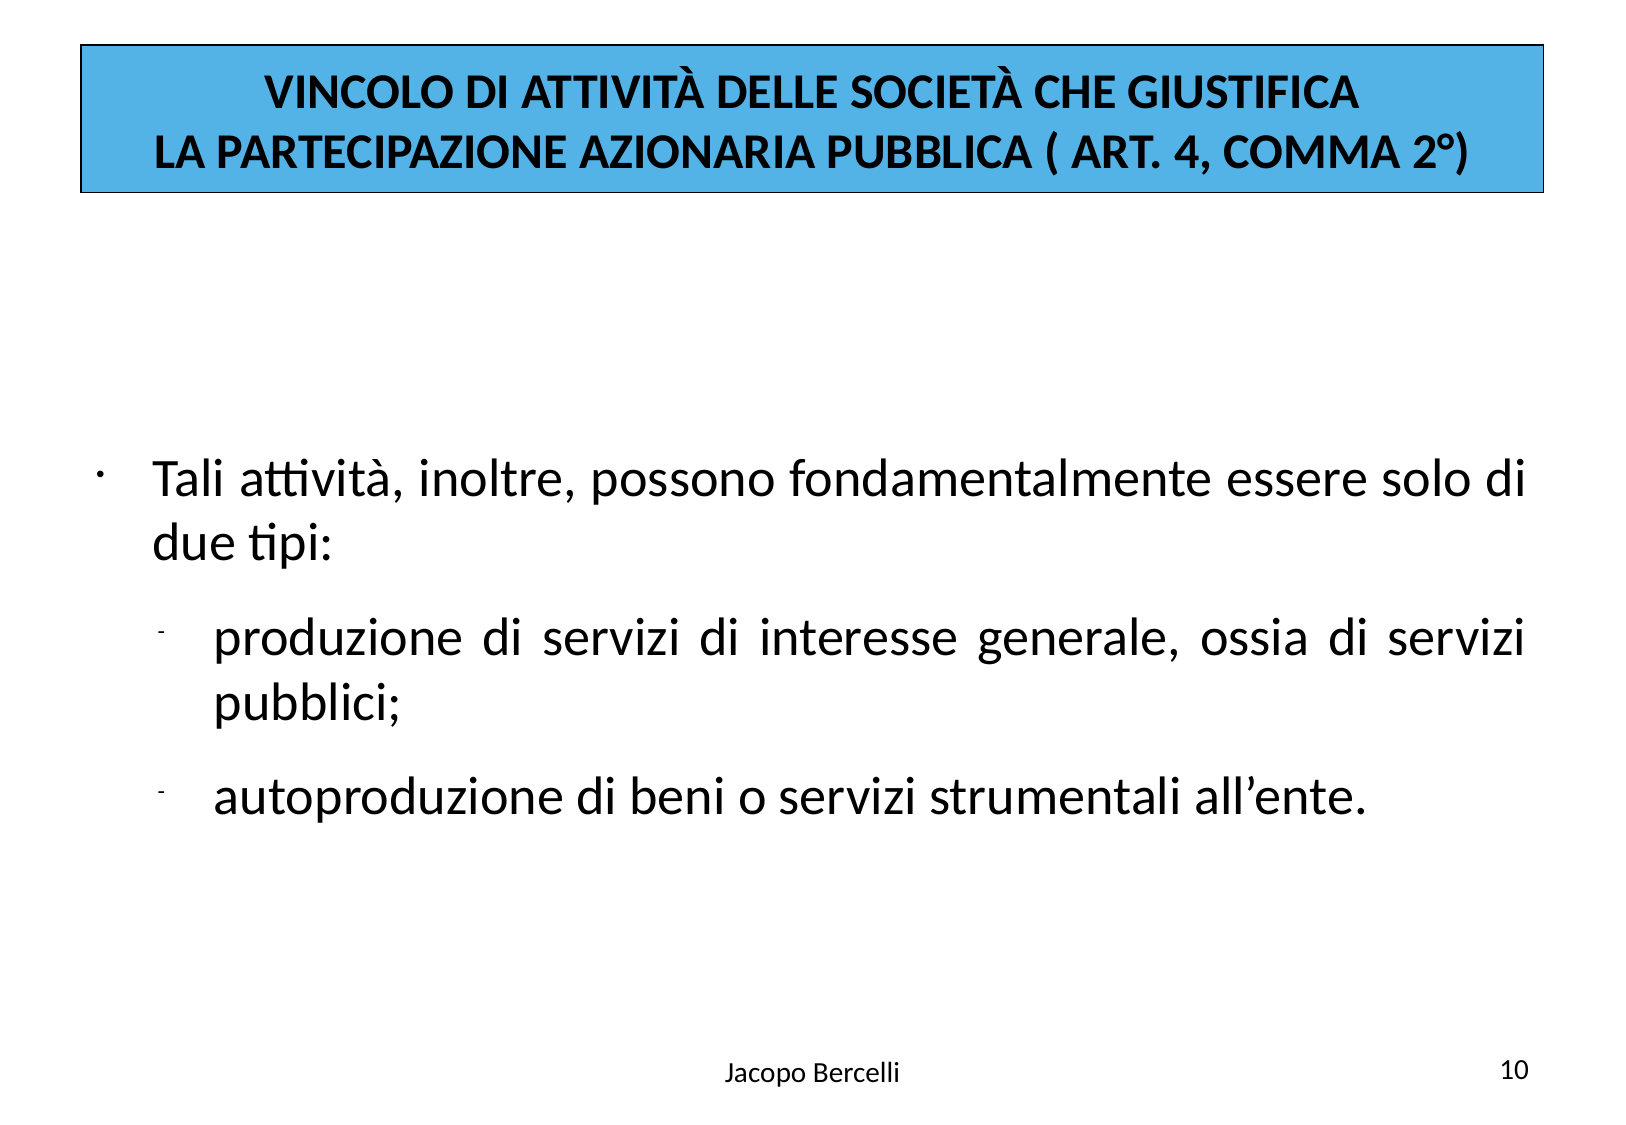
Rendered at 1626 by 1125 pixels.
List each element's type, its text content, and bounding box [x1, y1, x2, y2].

slide_number <numero> [1164, 1042, 1544, 1103]
text_box Jacopo Bercelli [633, 1046, 992, 1097]
title VINCOLO DI ATTIVITÀ DELLE SOCIETÀ CHE GIUSTIFICA LA PARTECIPAZIONE AZIONARIA PUBBLICA ( ART. 4, COMMA 2°) [81, 45, 1544, 193]
list Tali attività, inoltre, possono fondamentalmente essere solo di due tipi: produzione di servizi di interesse generale, ossia di servizi pubblici; autoproduzione di beni o servizi strumentali all’ente. [81, 262, 1544, 1005]
